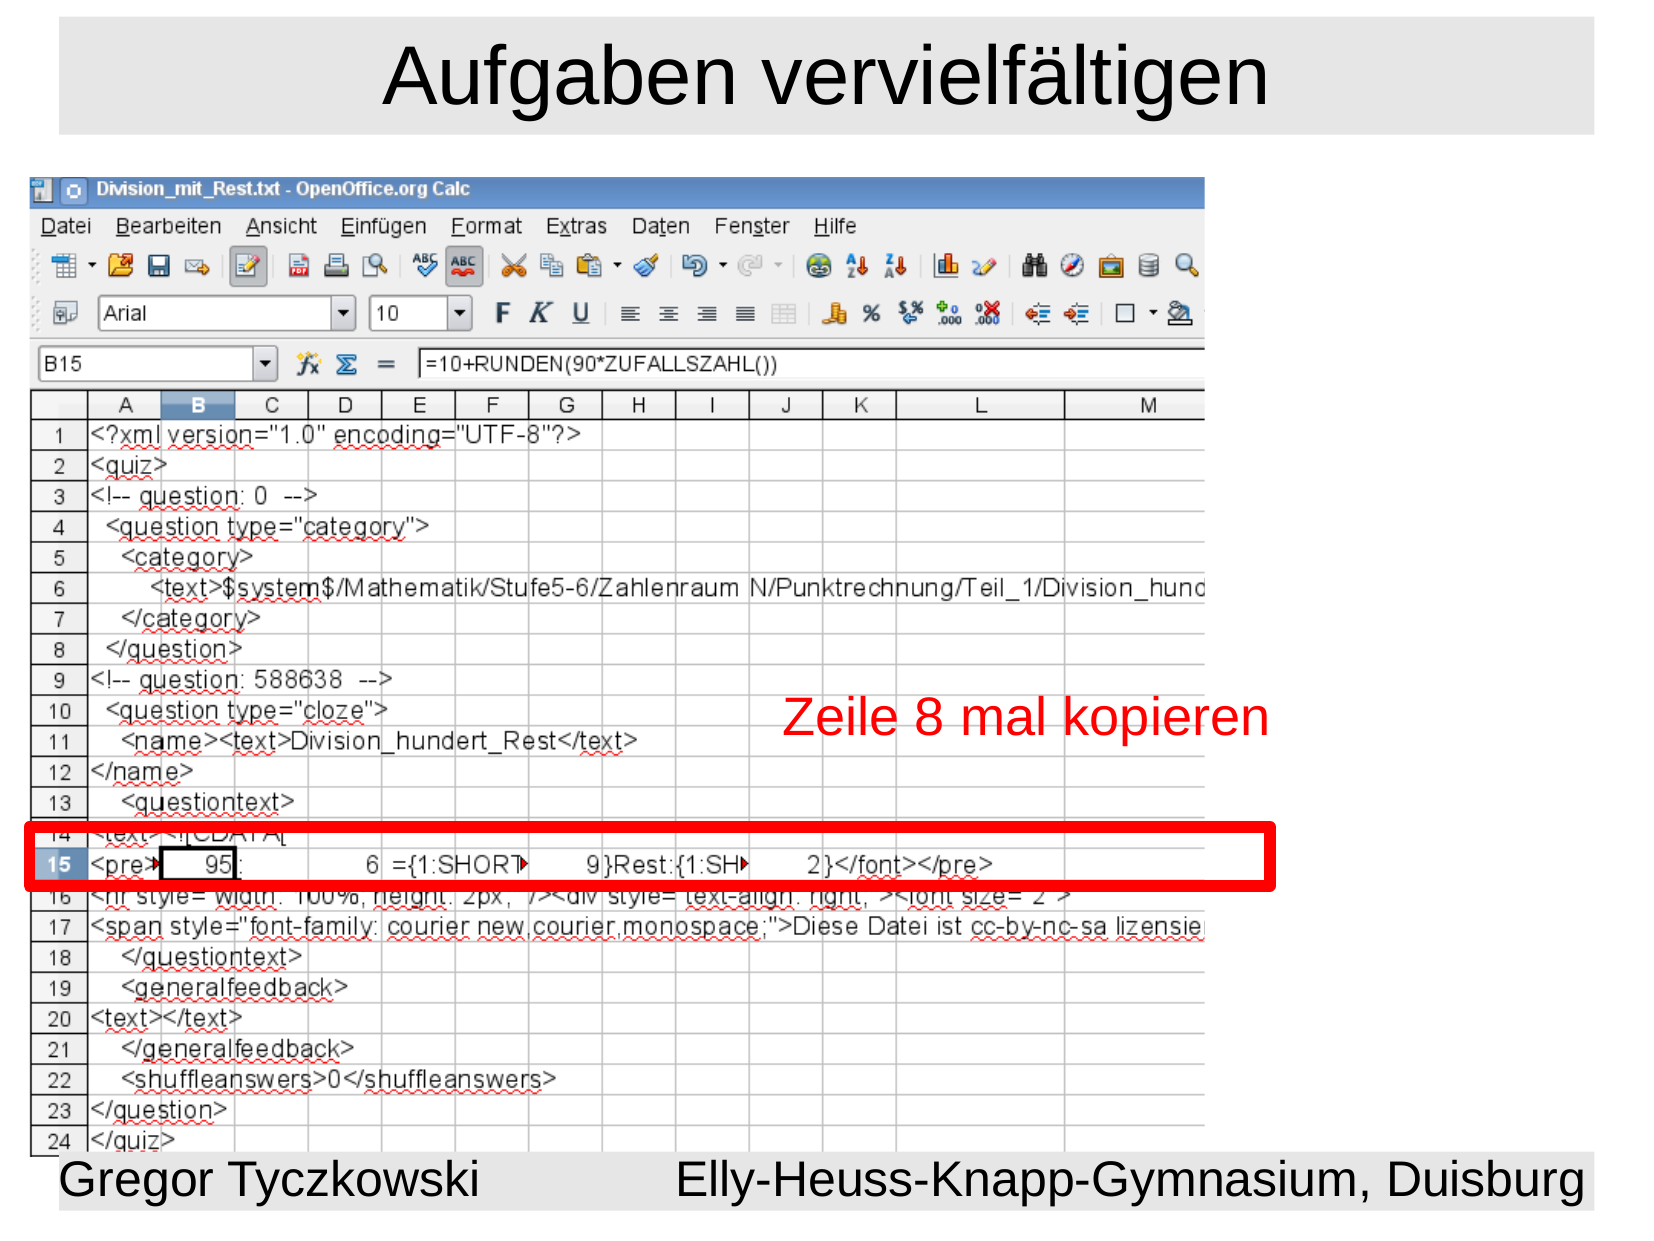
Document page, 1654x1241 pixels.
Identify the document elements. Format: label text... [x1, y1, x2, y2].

title Aufgaben vervielfältigen [59, 16, 1595, 135]
picture [29, 892, 1205, 1157]
picture [29, 177, 1205, 821]
text_box Zeile 8 mal kopieren [767, 679, 1326, 798]
picture [35, 833, 1205, 880]
list Gregor Tyczkowski Elly-Heuss-Knapp-Gymnasium, Duisburg [59, 1151, 1595, 1211]
